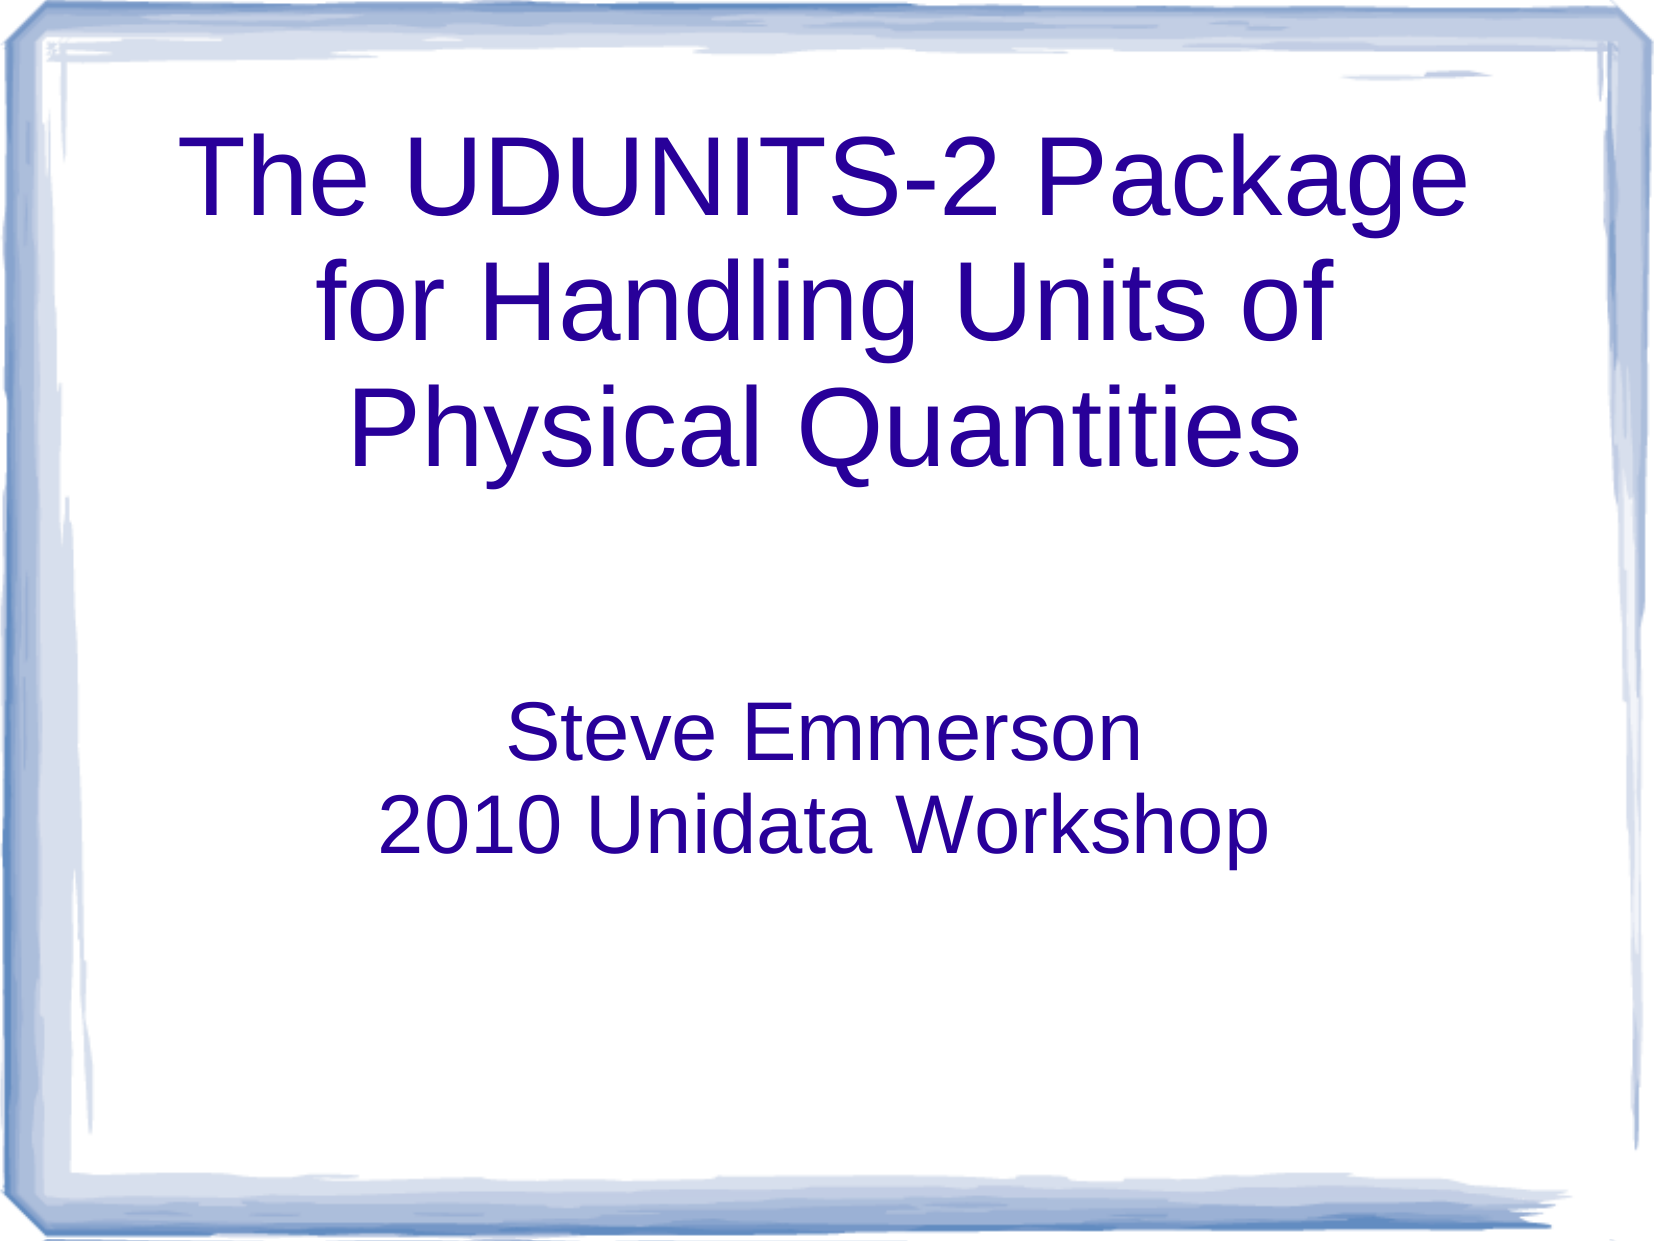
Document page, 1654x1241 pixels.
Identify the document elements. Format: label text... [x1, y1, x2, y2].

picture [0, 0, 1654, 1241]
title The UDUNITS-2 Package for Handling Units of Physical Quantities Steve Emmerson 2010 Unidata Workshop [100, 113, 1549, 872]
